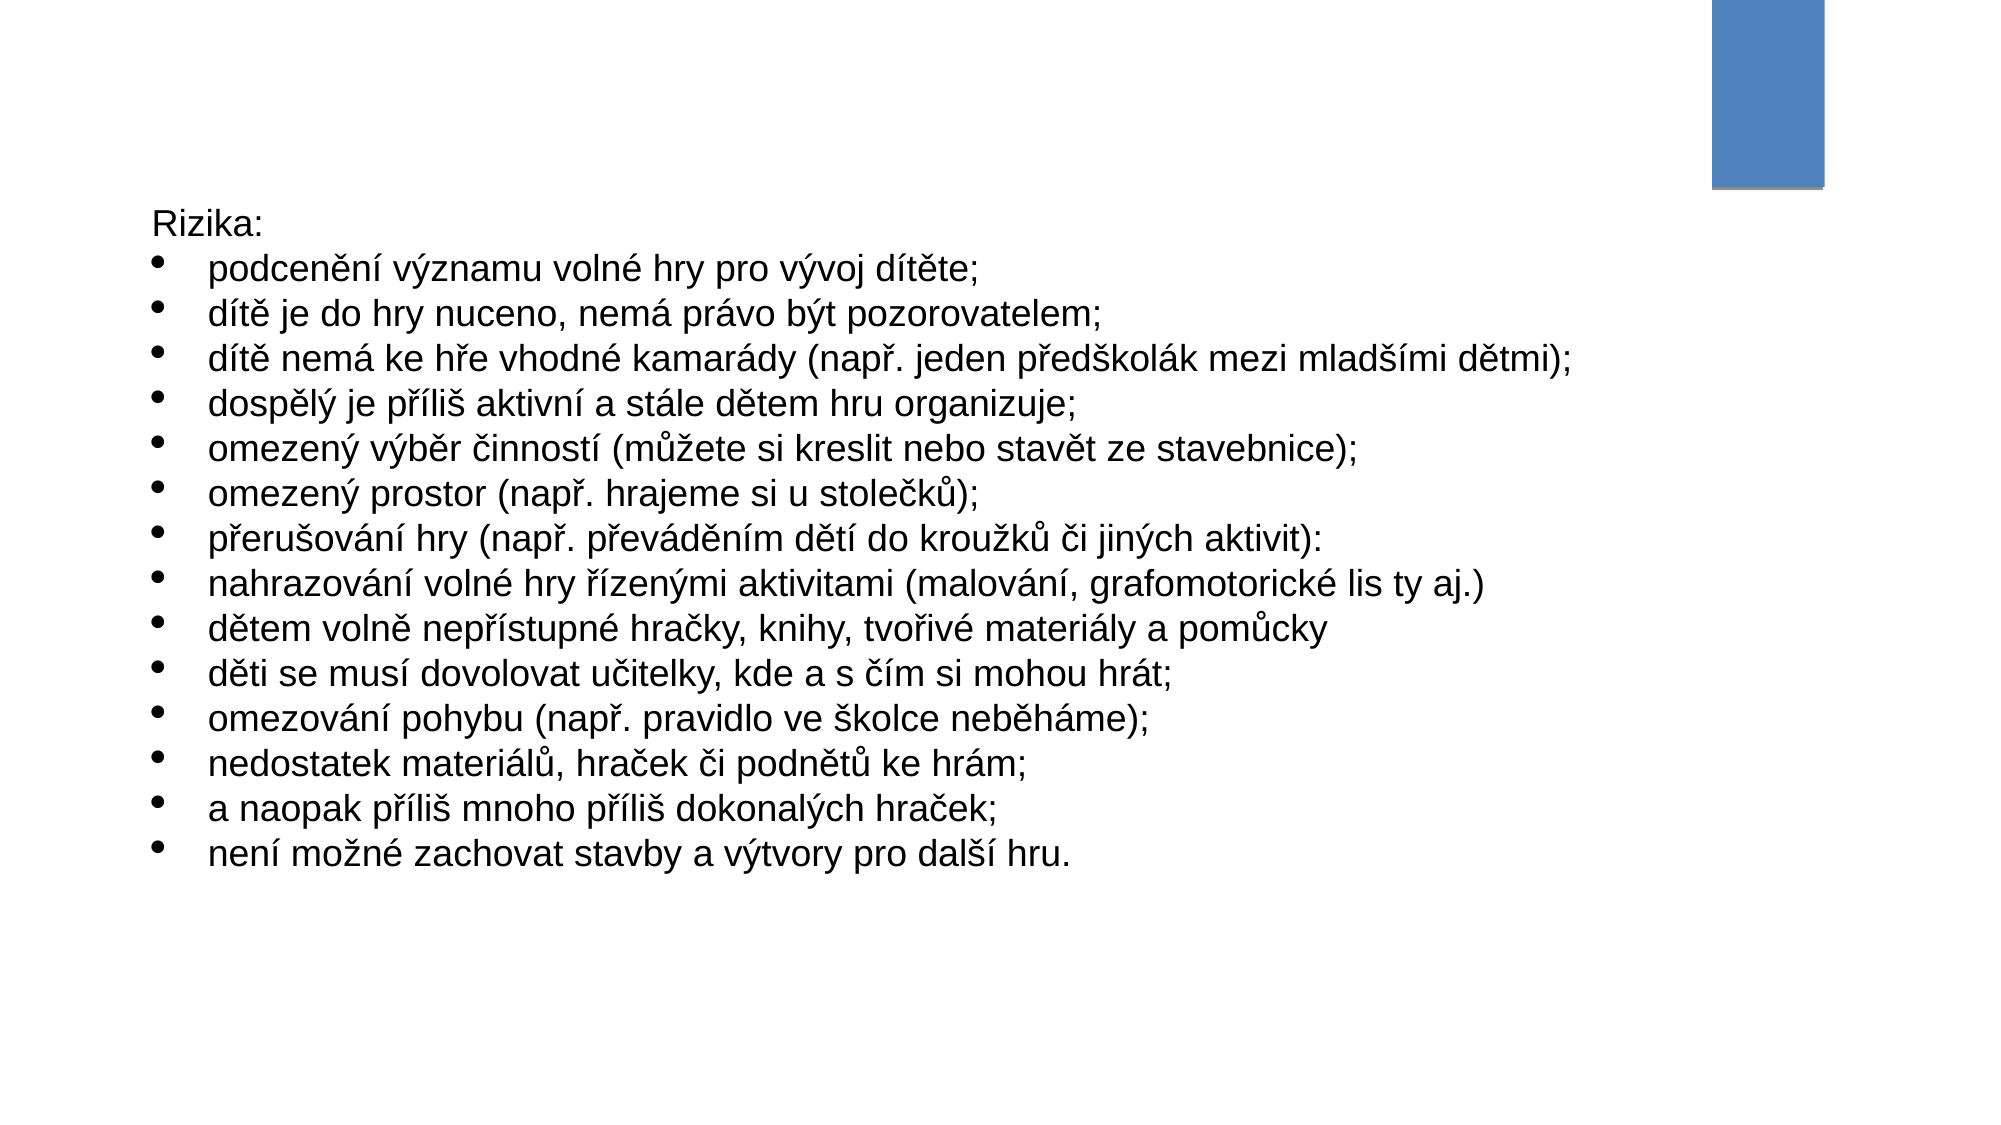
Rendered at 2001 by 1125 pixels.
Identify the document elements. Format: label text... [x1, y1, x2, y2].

text_box Rizika: podcenění významu volné hry pro vývoj dítěte; dítě je do hry nuceno, nemá právo být pozorovatelem; dítě nemá ke hře vhodné kamarády (např. jeden předškolák mezi mladšími dětmi); dospělý je příliš aktivní a stále dětem hru organizuje; omezený výběr činností (můžete si kreslit nebo stavět ze stavebnice); omezený prostor (např. hrajeme si u stolečků); přerušování hry (např. převáděním dětí do kroužků či jiných aktivit): nahrazování volné hry řízenými aktivitami (malování, grafomotorické lis ty aj.) dětem volně nepřístupné hračky, knihy, tvořivé materiály a pomůcky děti se musí dovolovat učitelky, kde a s čím si mohou hrát; omezování pohybu (např. pravidlo ve školce neběháme); nedostatek materiálů, hraček či podnětů ke hrám; a naopak příliš mnoho příliš dokonalých hraček; není možné zachovat stavby a výtvory pro další hru. [136, 191, 1947, 934]
